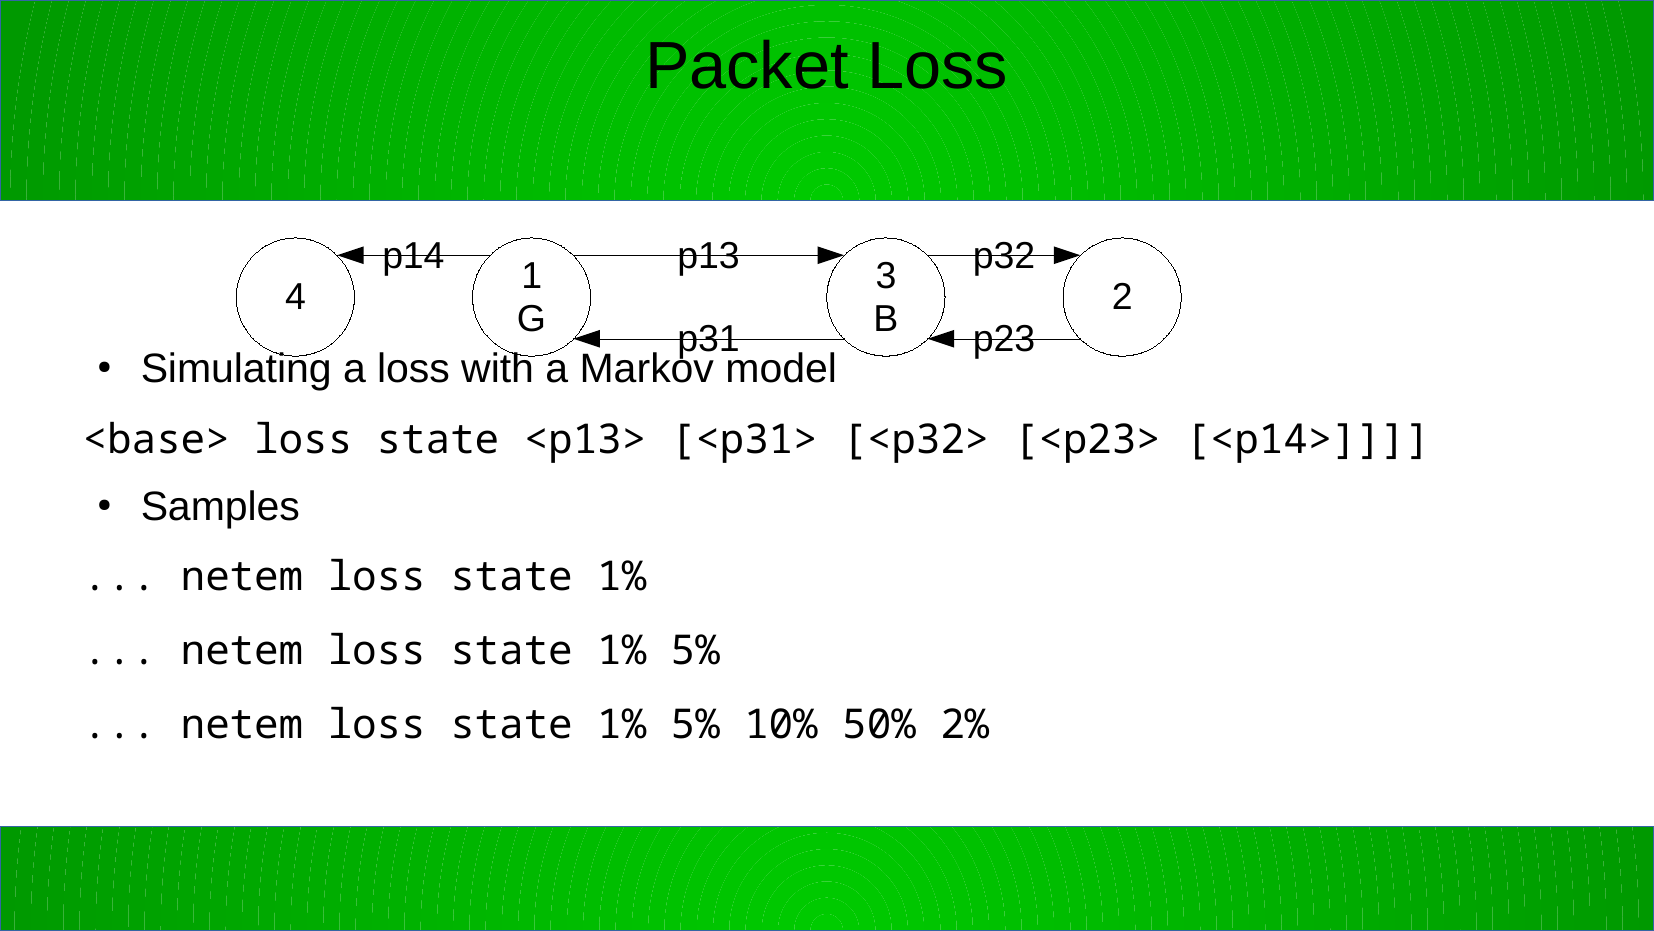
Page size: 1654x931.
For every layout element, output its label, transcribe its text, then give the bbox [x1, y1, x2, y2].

text_box 3 B [826, 237, 946, 357]
text_box 2 [1063, 237, 1182, 357]
text_box 4 [236, 237, 355, 357]
list Simulating a loss with a Markov model <base> loss state <p13> [<p31> [<p32> [<p23> [<p14>]]]] Samples ... netem loss state 1% ... netem loss state 1% 5% ... netem loss state 1% 5% 10% 50% 2% [82, 217, 1571, 758]
text_box 1 G [472, 237, 591, 357]
title Packet Loss [82, 0, 1571, 143]
